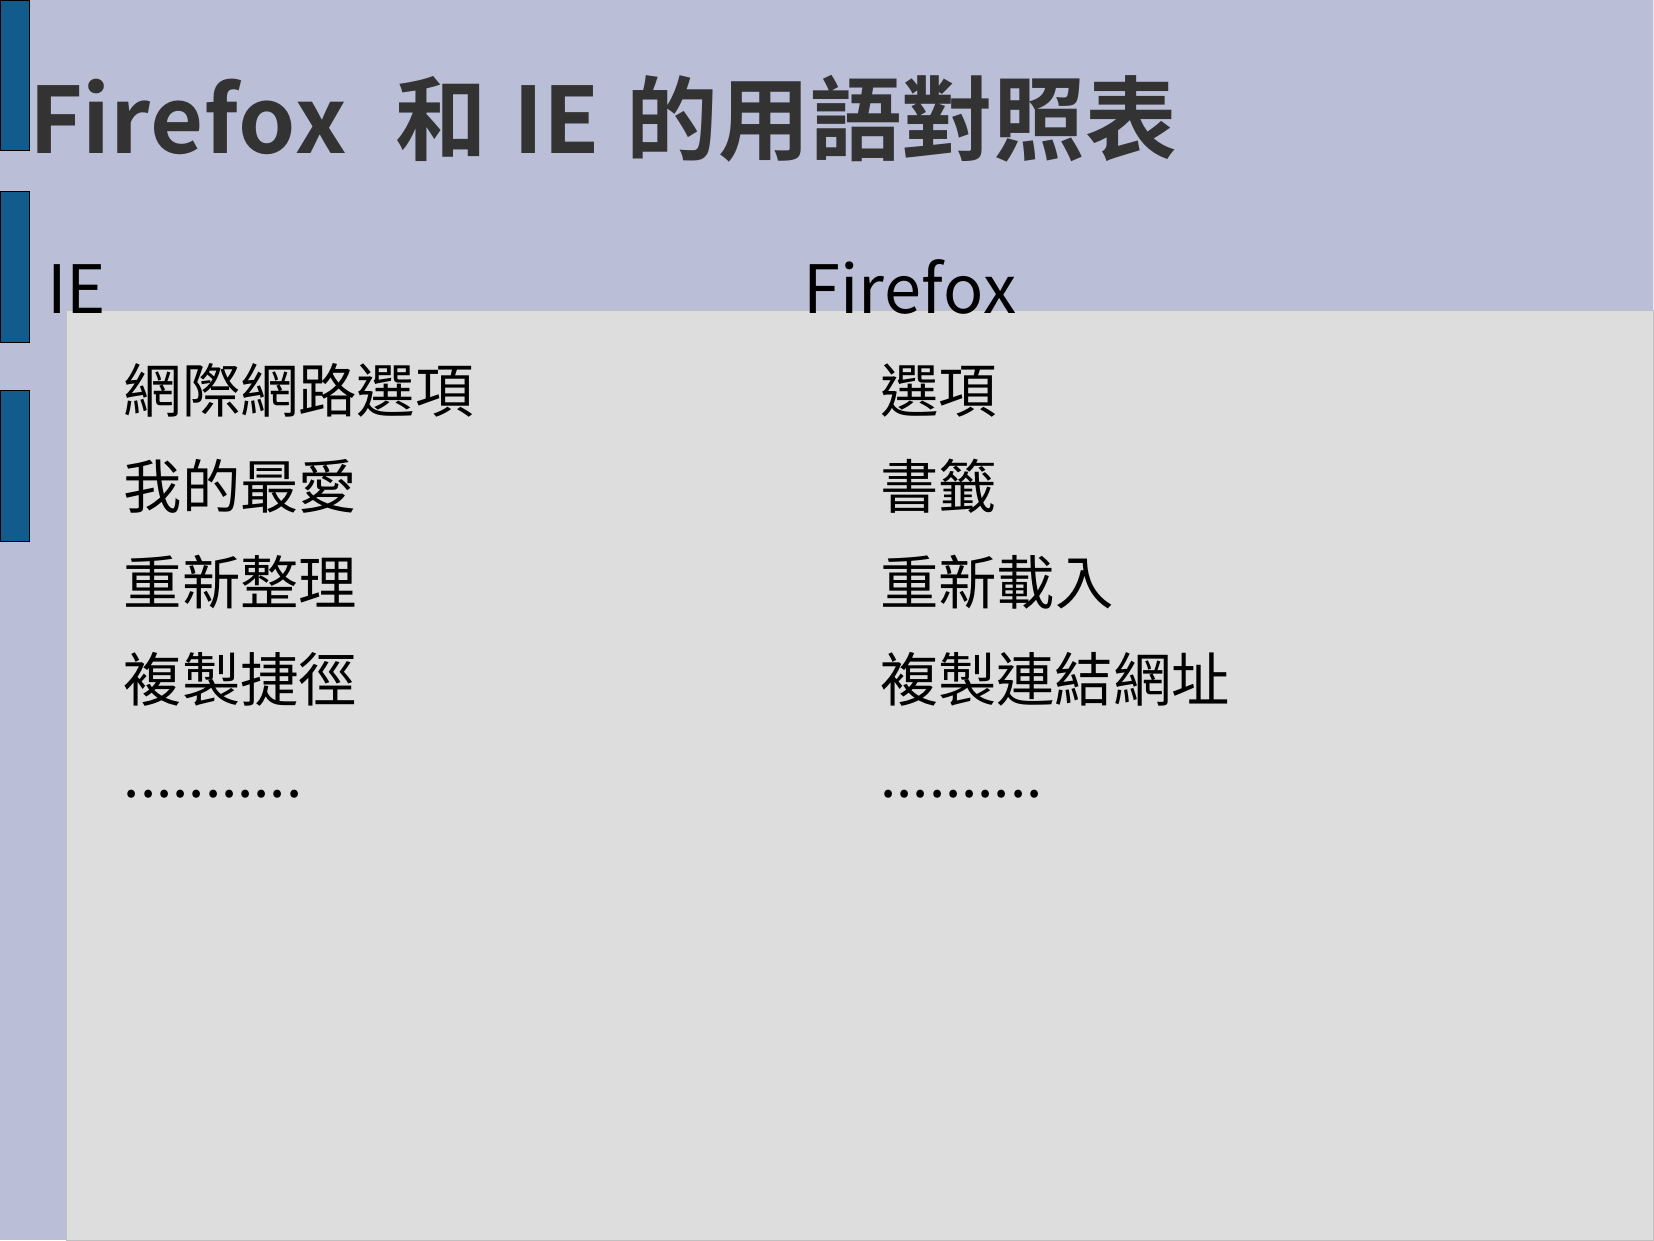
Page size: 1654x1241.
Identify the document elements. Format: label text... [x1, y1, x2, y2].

list IE 網際網路選項 我的最愛 重新整理 複製捷徑 ........... [29, 236, 751, 1152]
title Firefox 和IE的用語對照表 [29, 49, 1506, 178]
list Firefox 選項 書籤 重新載入 複製連結網址 .......... [785, 236, 1507, 1152]
